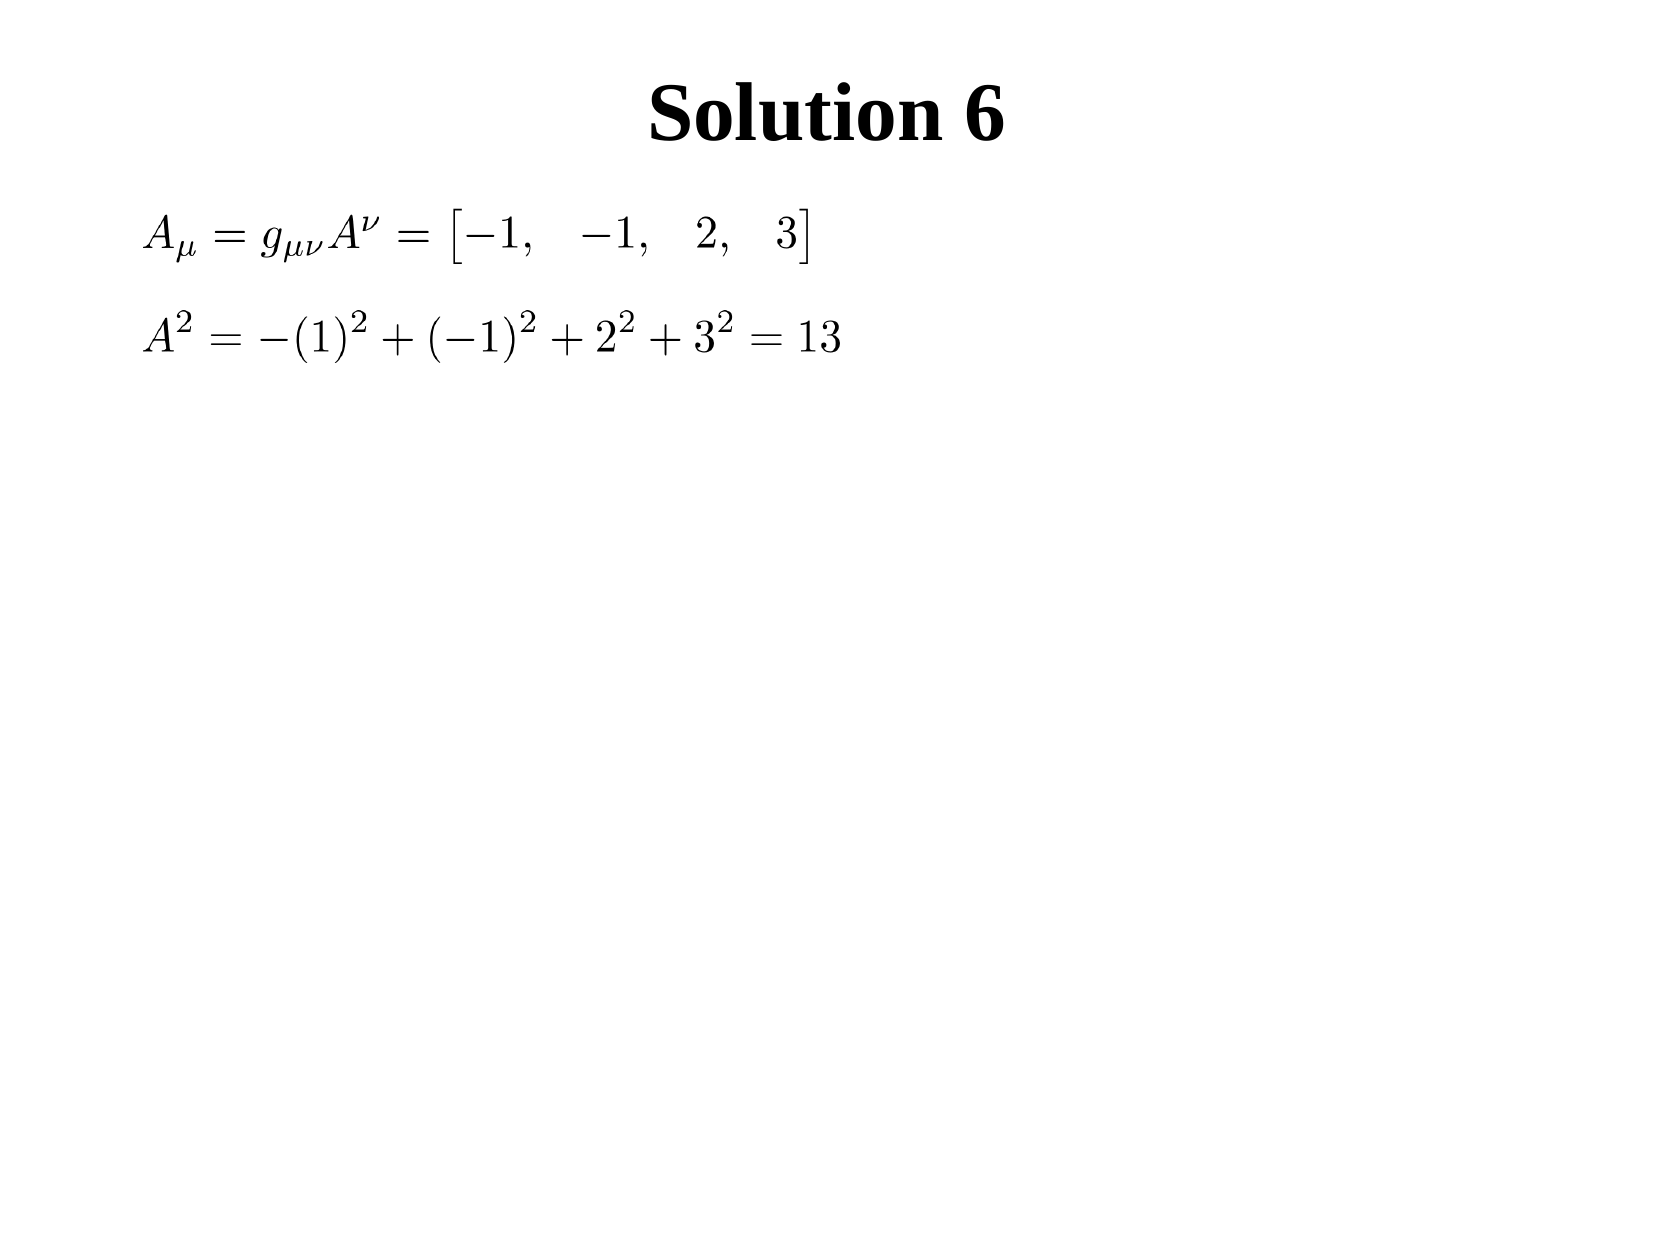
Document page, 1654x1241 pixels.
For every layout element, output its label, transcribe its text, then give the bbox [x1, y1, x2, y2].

picture [142, 310, 840, 363]
title Solution 6 [82, 49, 1571, 165]
picture [142, 208, 808, 264]
